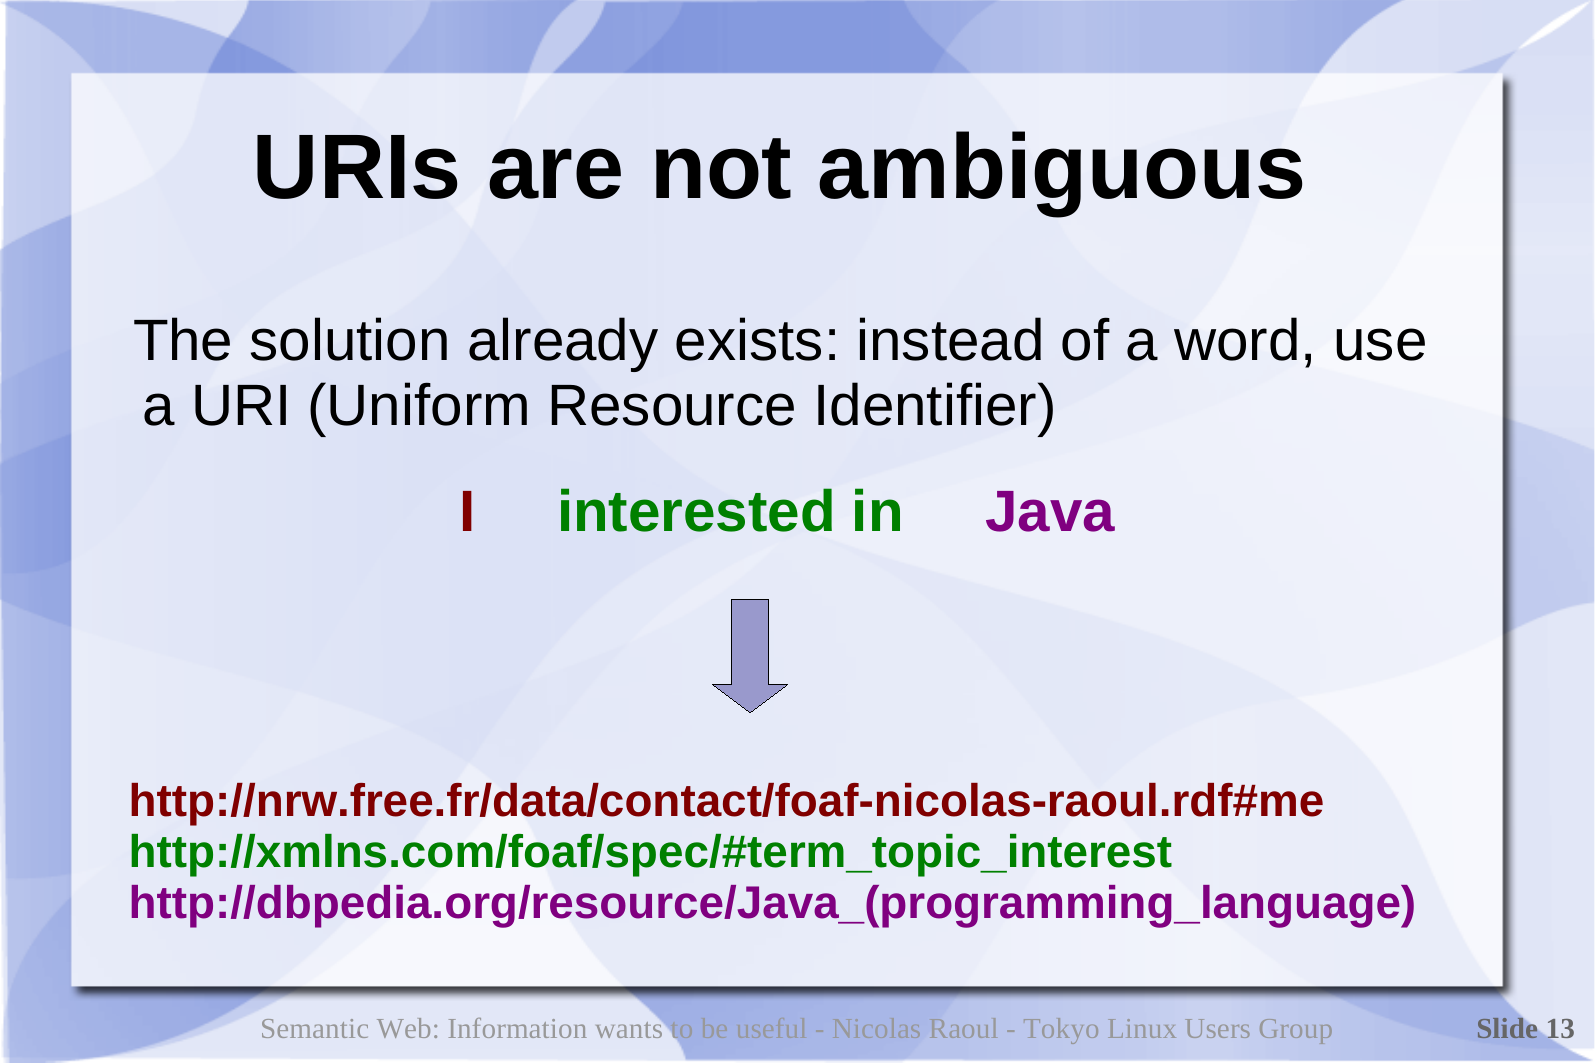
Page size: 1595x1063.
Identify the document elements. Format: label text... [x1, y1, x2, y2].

text_box The solution already exists: instead of a word, use a URI (Uniform Resource Identifier) [112, 300, 1463, 446]
text_box [712, 599, 788, 713]
text_box http://nrw.free.fr/data/contact/foaf-nicolas-raoul.rdf#me http://xmlns.com/foaf/spec/#term_topic_interest http://dbpedia.org/resource/Java_(programming_language) [112, 750, 1463, 954]
title URIs are not ambiguous [79, 85, 1481, 248]
text_box I interested in Java [112, 454, 1463, 568]
picture [0, 0, 1595, 1063]
